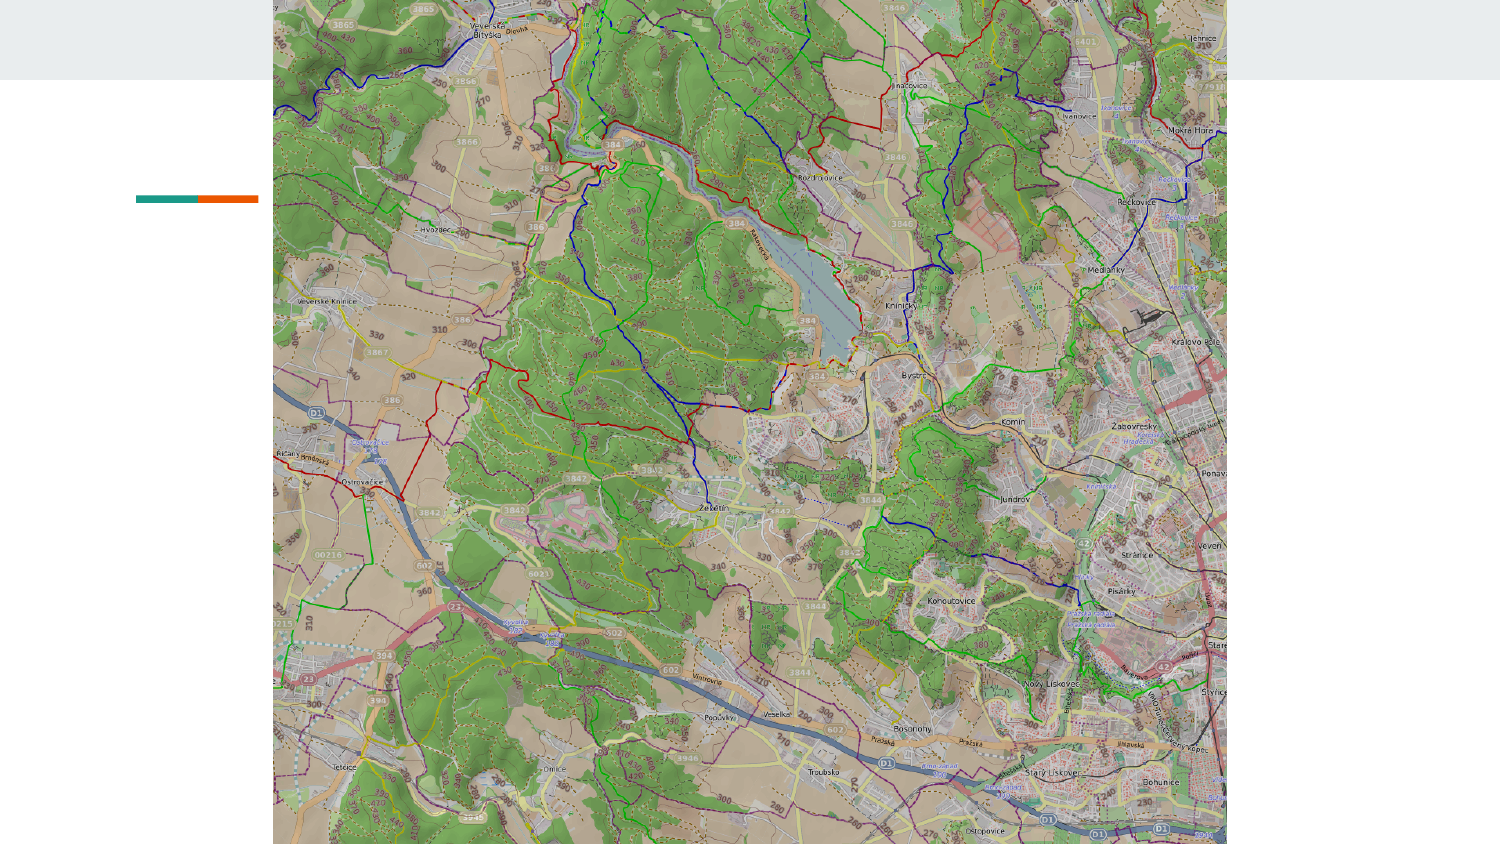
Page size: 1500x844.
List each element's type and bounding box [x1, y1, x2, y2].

picture [273, 0, 1227, 844]
